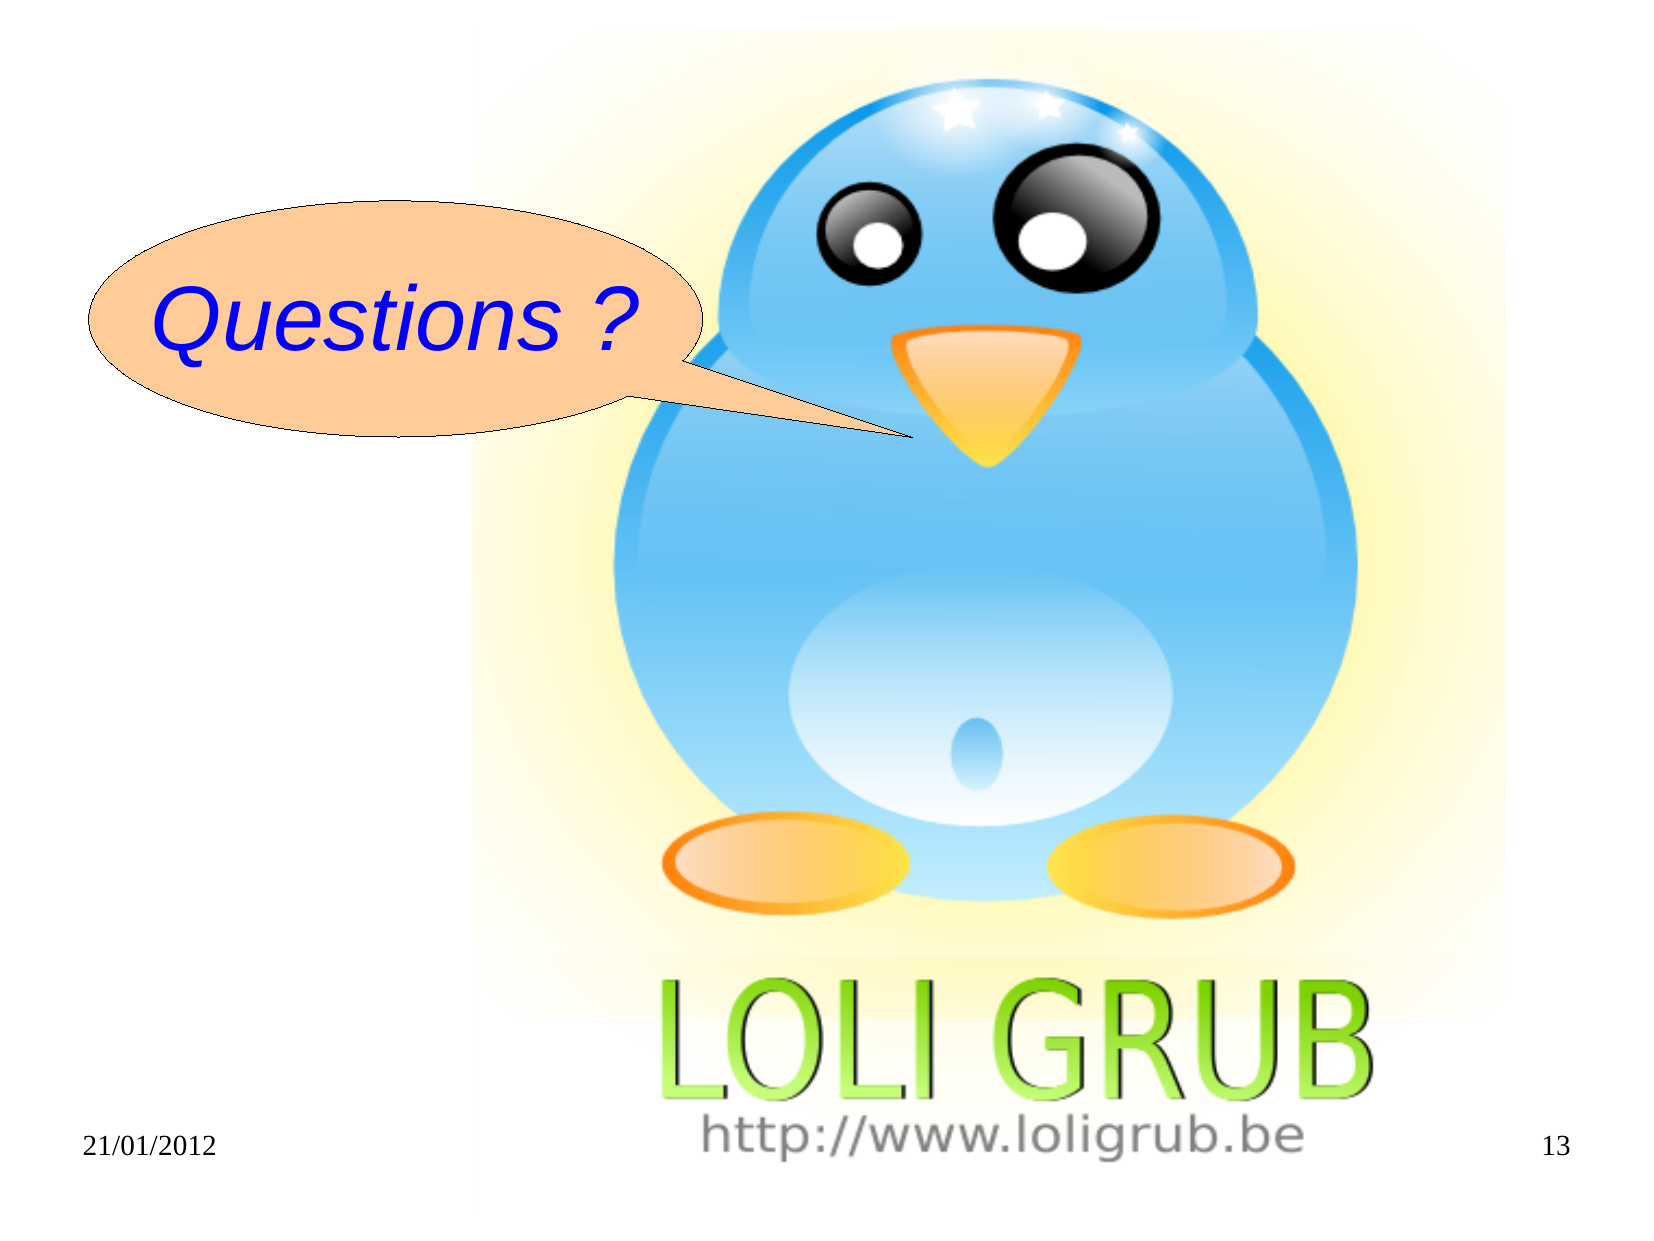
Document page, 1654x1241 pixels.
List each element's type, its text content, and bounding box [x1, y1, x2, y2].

text_box Questions ? [88, 200, 913, 438]
picture [472, 29, 1506, 1211]
